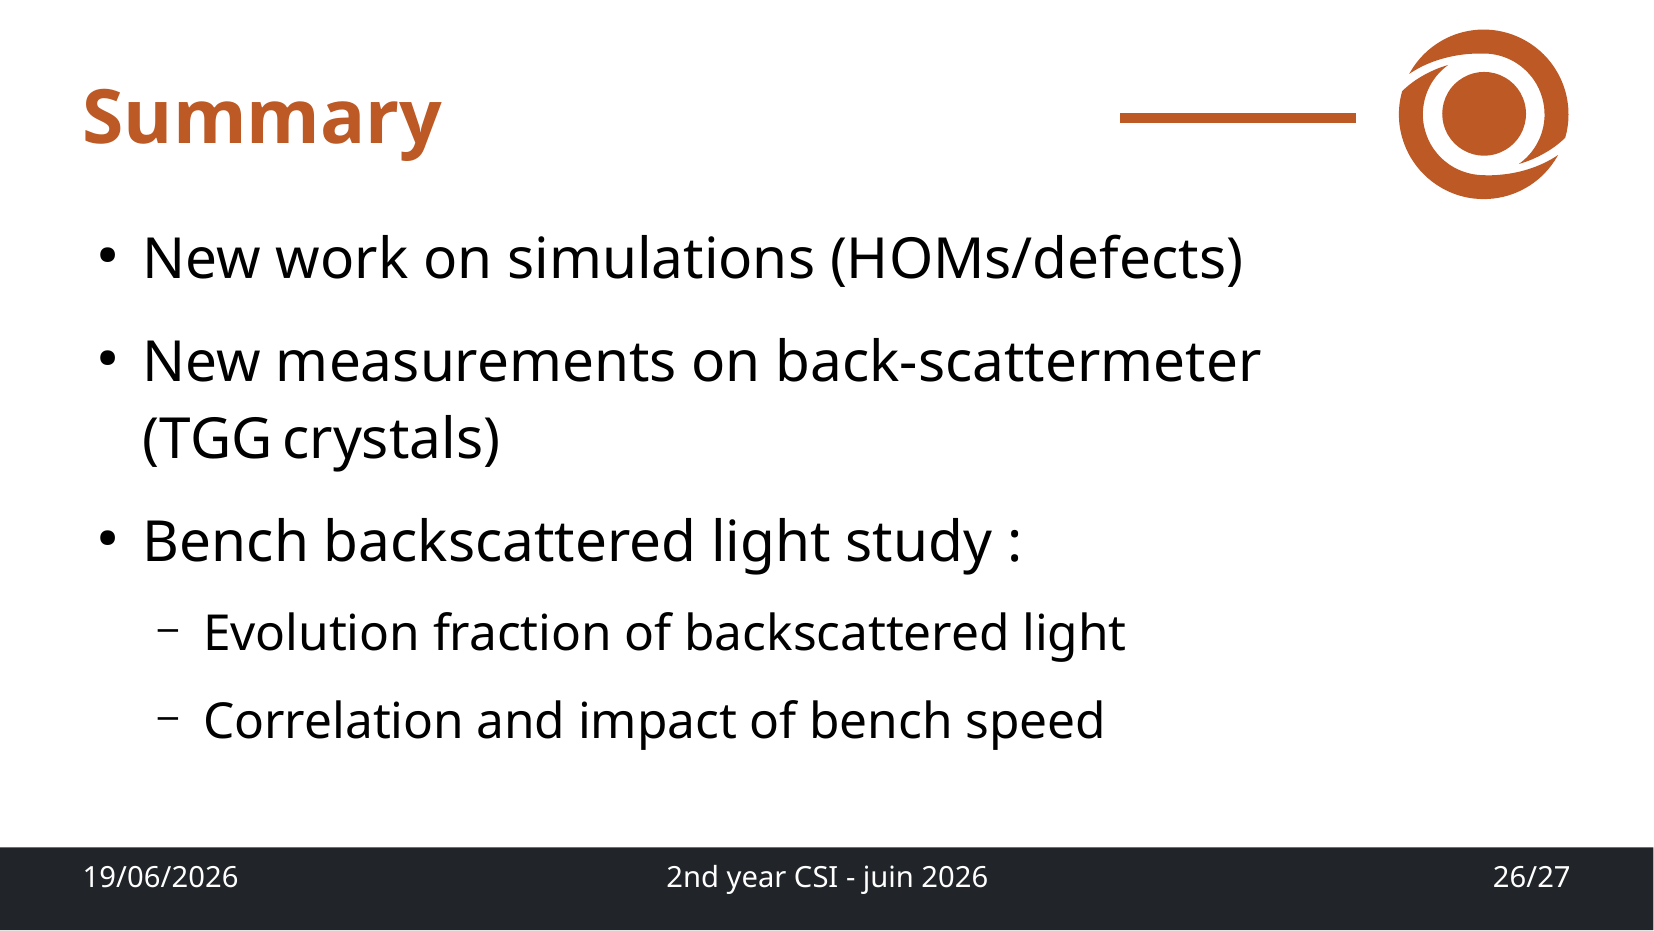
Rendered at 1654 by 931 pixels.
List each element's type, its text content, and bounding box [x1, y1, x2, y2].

list New work on simulations (HOMs/defects) New measurements on back-scattermeter (TGG crystals) Bench backscattered light study : Evolution fraction of backscattered light Correlation and impact of bench speed [82, 217, 1571, 758]
title Summary [82, 37, 1241, 193]
